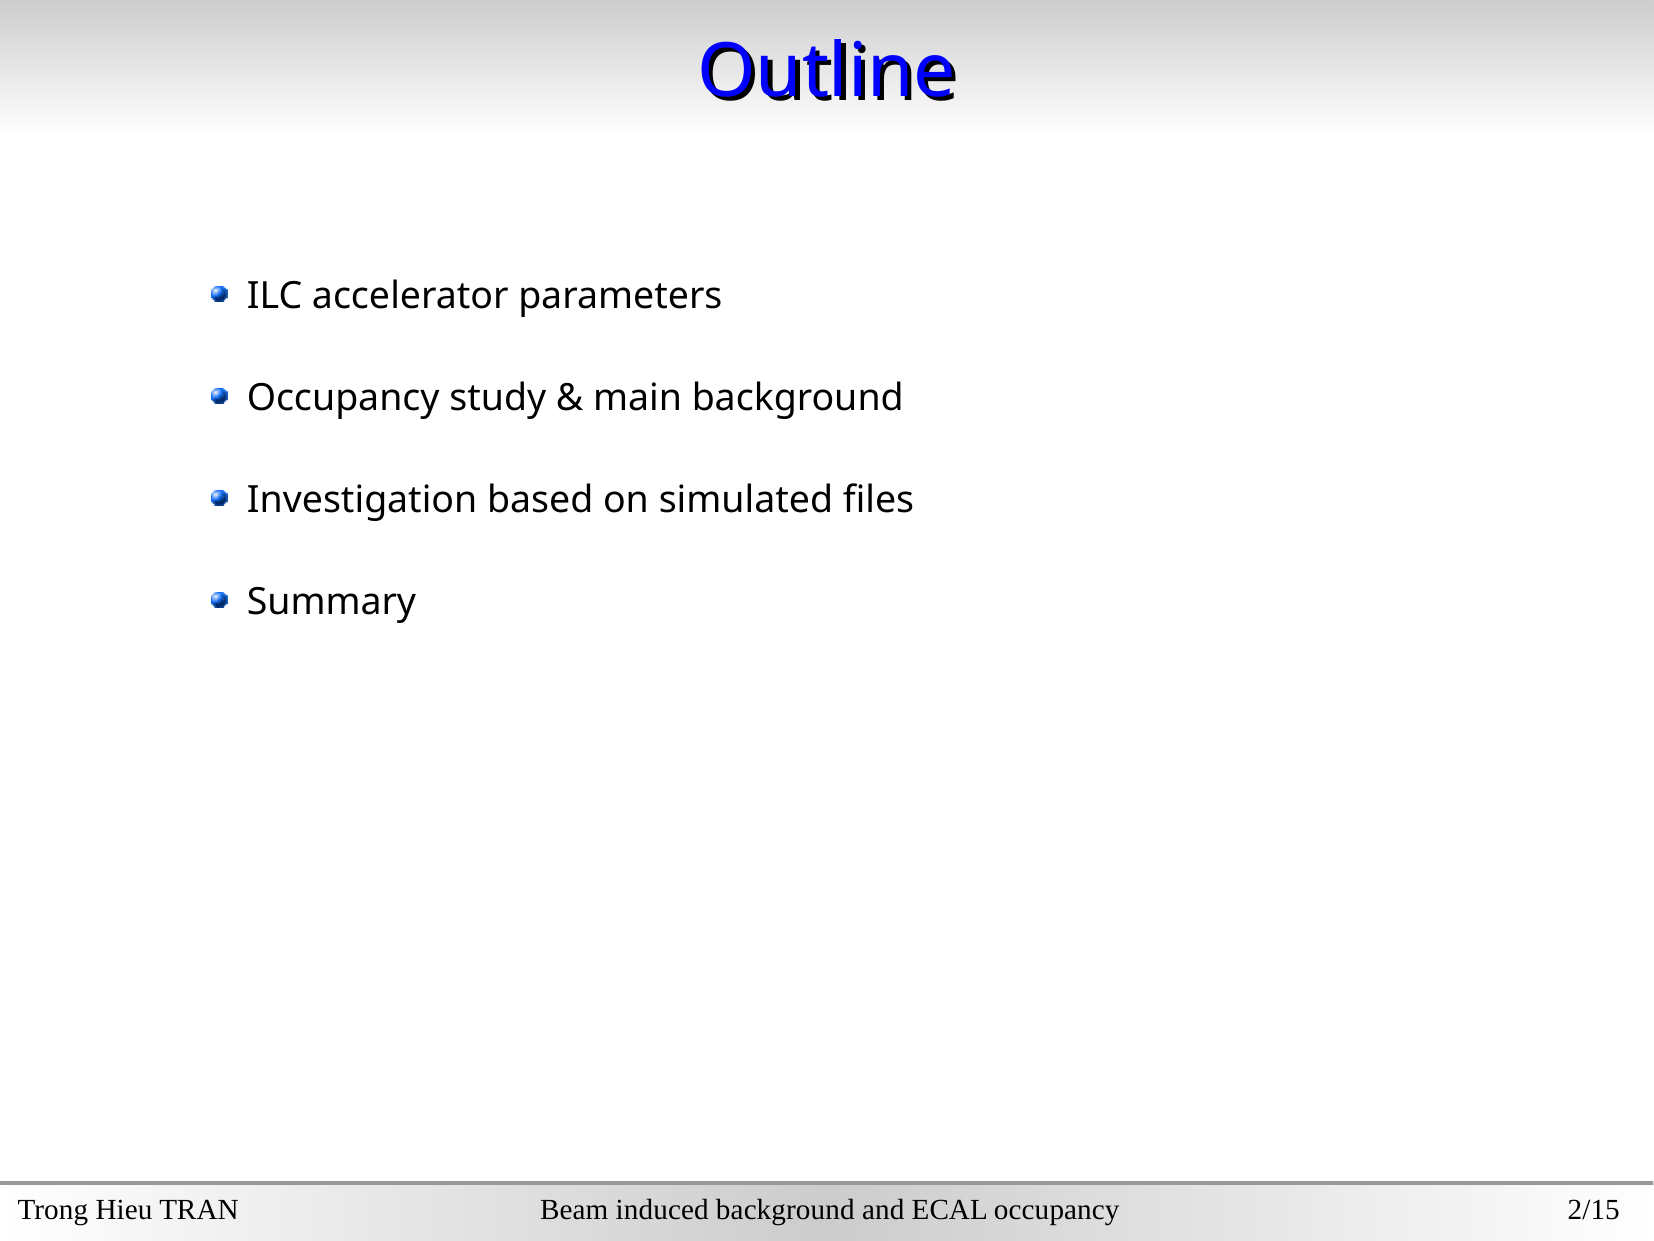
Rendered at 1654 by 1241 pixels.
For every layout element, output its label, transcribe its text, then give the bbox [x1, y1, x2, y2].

title Outline [0, 0, 1654, 136]
picture [211, 592, 228, 608]
text_box ILC accelerator parameters Occupancy study & main background Investigation based on simulated files Summary [196, 210, 1472, 591]
